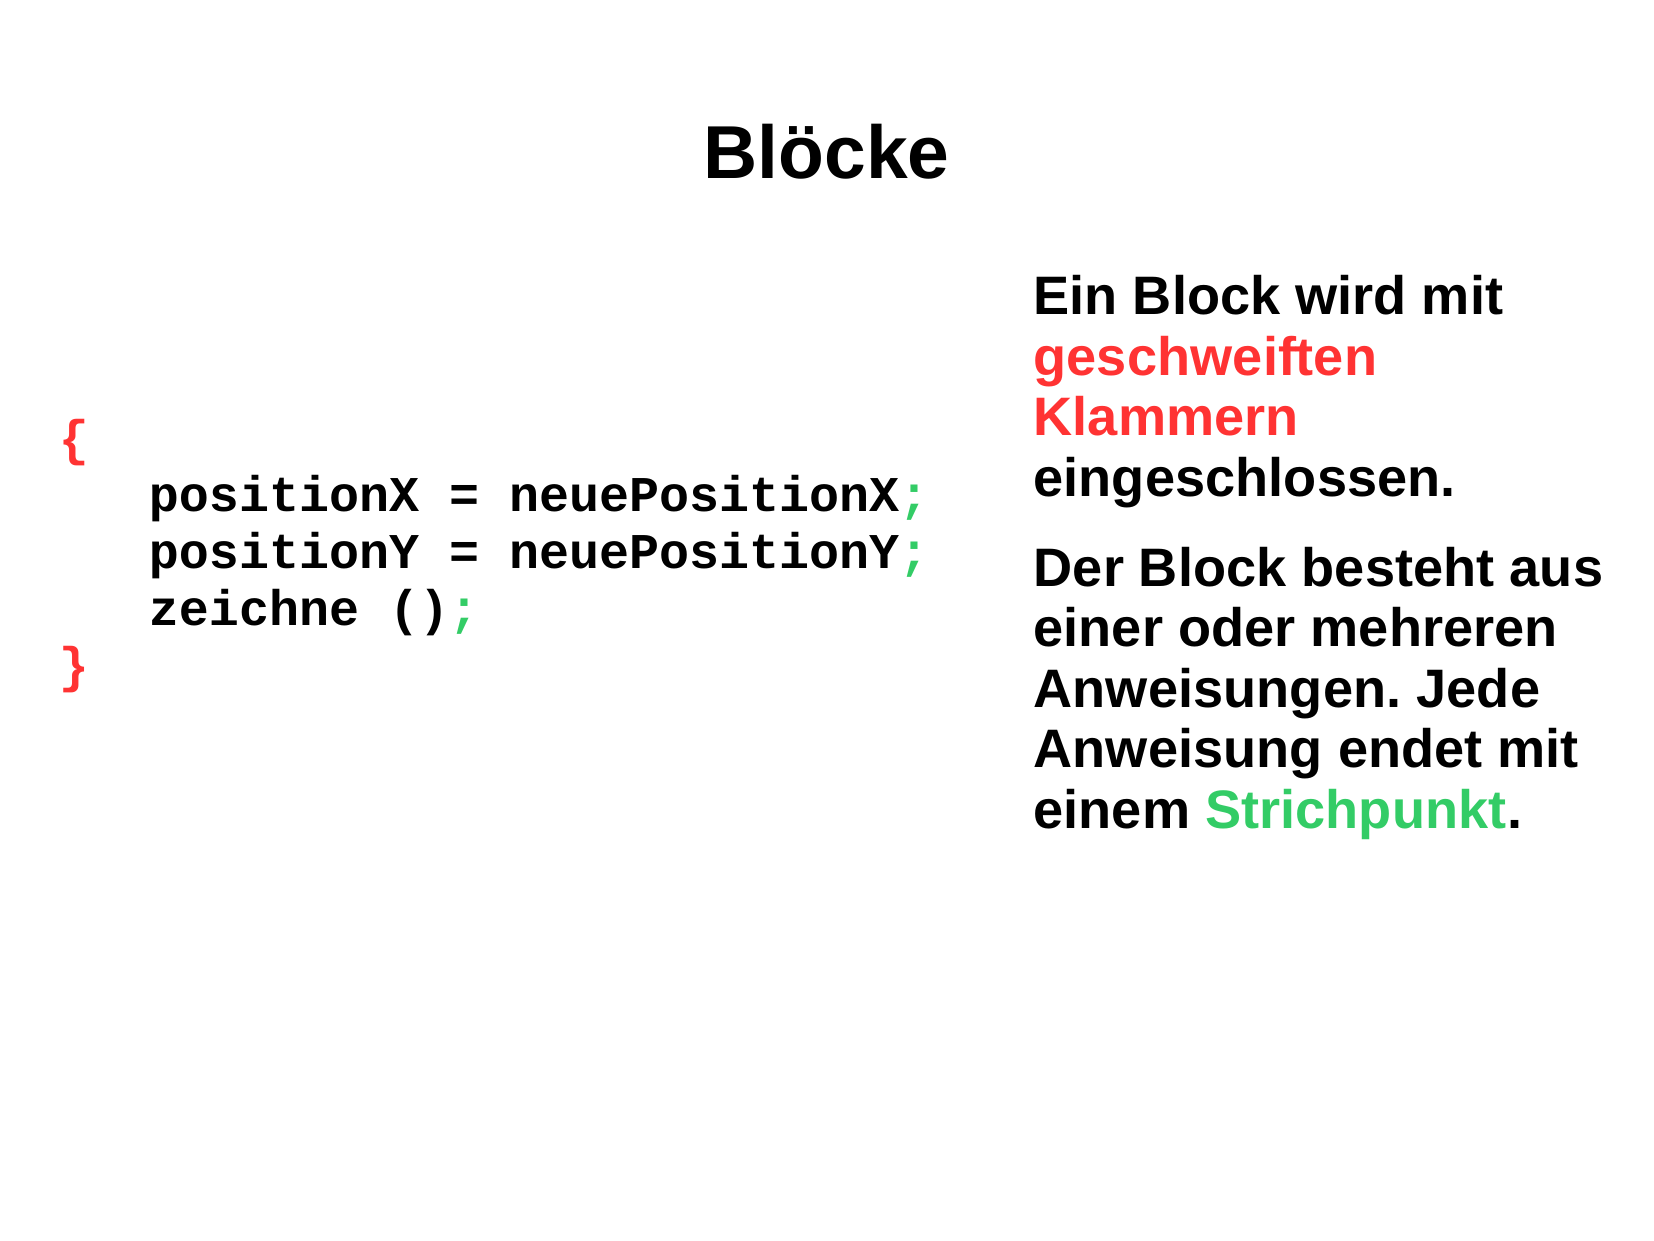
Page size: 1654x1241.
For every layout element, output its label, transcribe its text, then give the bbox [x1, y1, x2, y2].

list { positionX = neuePositionX; positionY = neuePositionY; zeichne (); } [59, 413, 975, 698]
title Blöcke [82, 56, 1571, 250]
list Ein Block wird mit geschweiften Klammern eingeschlossen. Der Block besteht aus einer oder mehreren Anweisungen. Jede Anweisung endet mit einem Strichpunkt. [1033, 265, 1625, 886]
